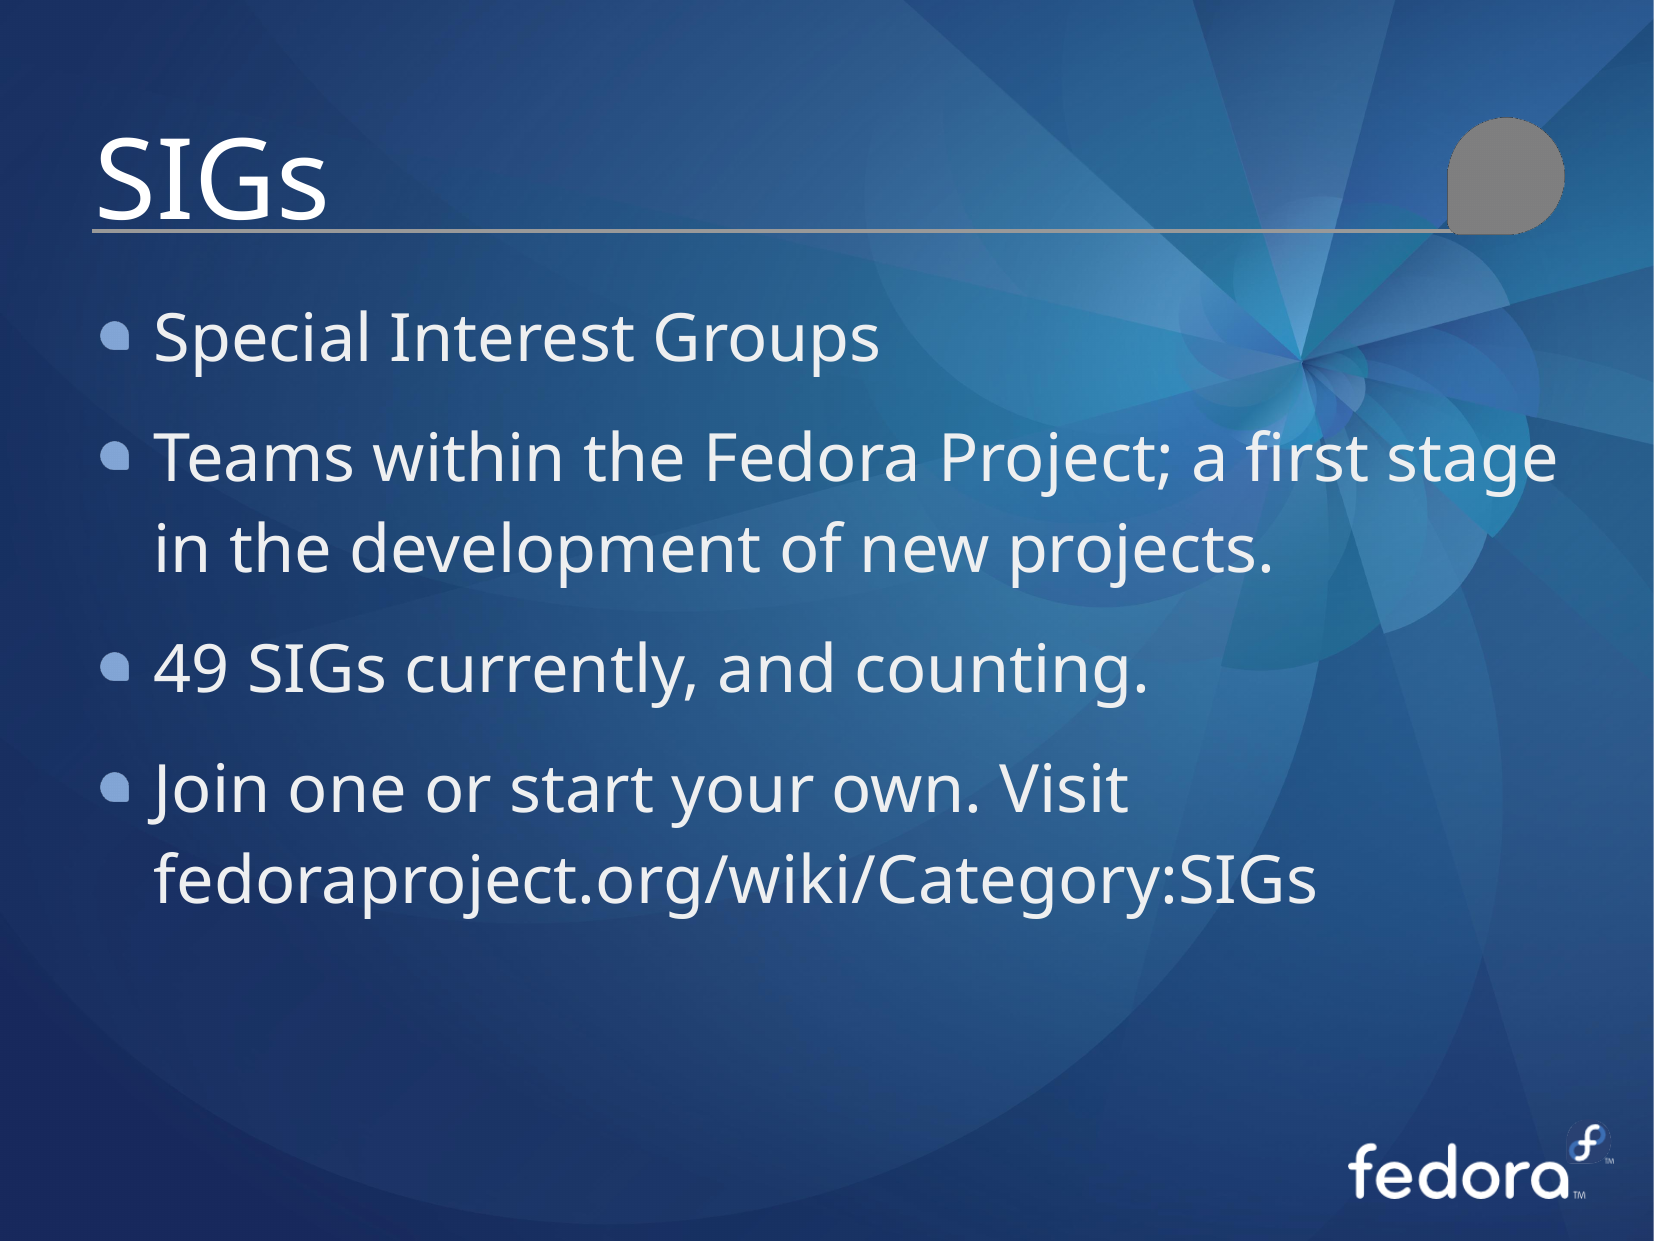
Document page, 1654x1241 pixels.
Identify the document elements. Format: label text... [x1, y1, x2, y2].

list Special Interest Groups Teams within the Fedora Project; a first stage in the development of new projects. 49 SIGs currently, and counting. Join one or start your own. Visit fedoraproject.org/wiki/Category:SIGs [82, 290, 1571, 1094]
title SIGs [94, 100, 1426, 251]
picture [0, 0, 1654, 1241]
